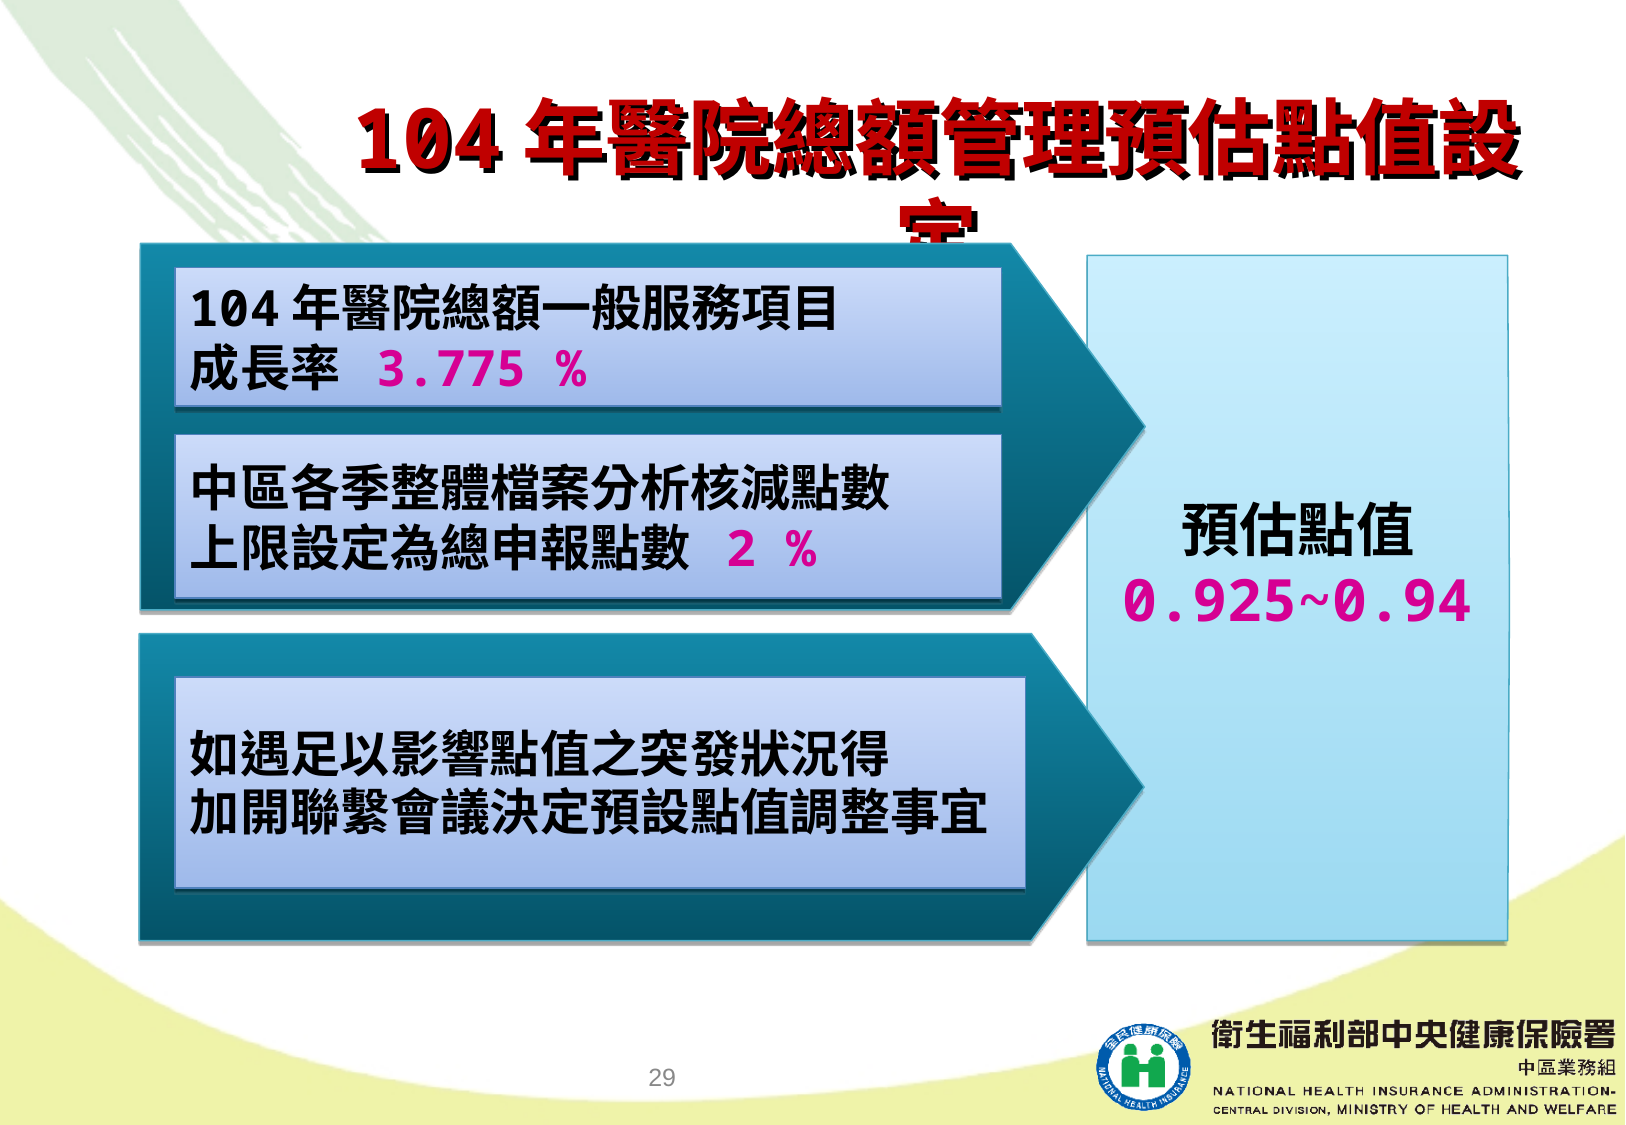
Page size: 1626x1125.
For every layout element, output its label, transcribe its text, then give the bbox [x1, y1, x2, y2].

text_box [633, 1046, 1013, 1107]
title 104年醫院總額管理預估點值設定 [304, 78, 1569, 209]
text_box 104年醫院總額一般服務項目 成長率 3.775 % [175, 267, 1002, 406]
text_box 如遇足以影響點值之突發狀況得 加開聯繫會議決定預設點值調整事宜 [175, 677, 1026, 888]
text_box 中區各季整體檔案分析核減點數 上限設定為總申報點數 2 % [175, 434, 1002, 598]
text_box [140, 243, 1146, 610]
text_box [139, 633, 1145, 941]
text_box 預估點值 0.925~0.94 [1087, 255, 1510, 941]
